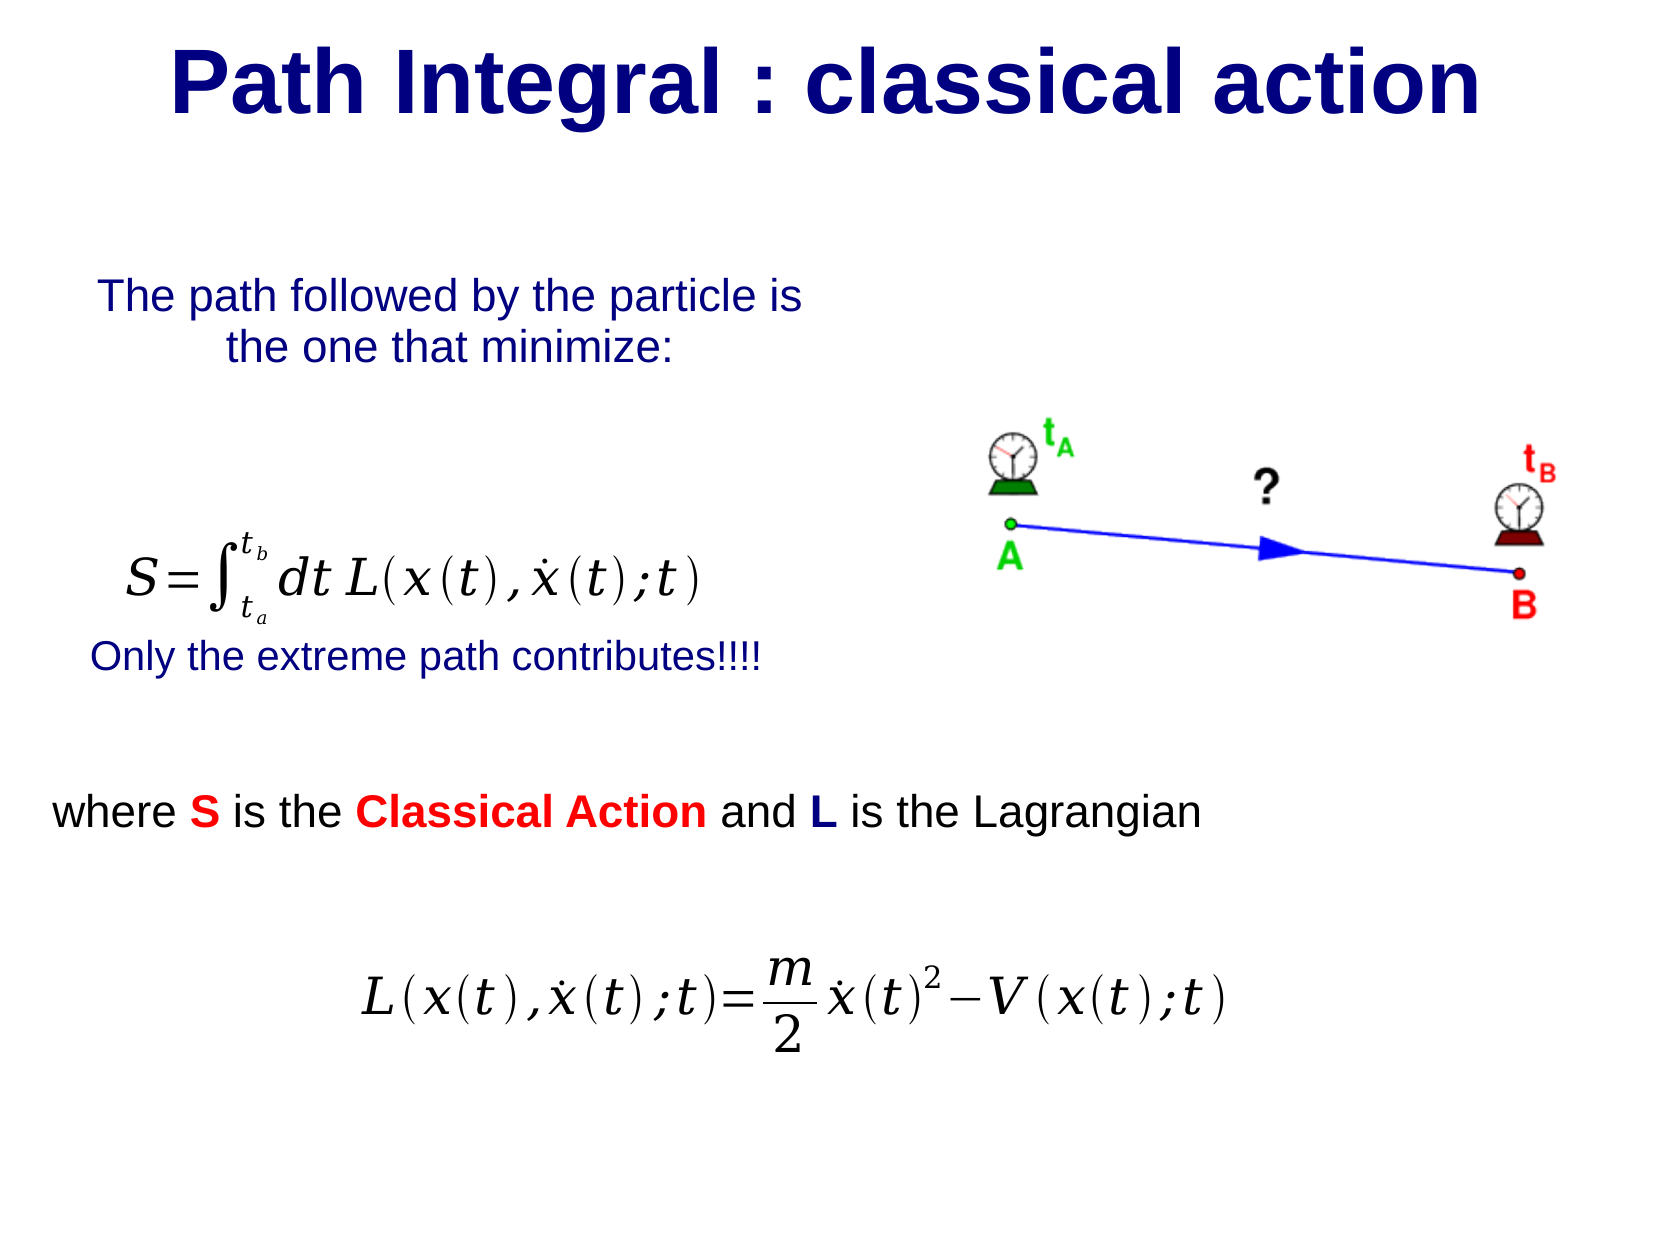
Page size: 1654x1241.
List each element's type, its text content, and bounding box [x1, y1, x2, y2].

picture [922, 374, 1654, 666]
text_box The path followed by the particle is the one that minimize: [75, 262, 826, 392]
text_box Only the extreme path contributes!!!! [75, 625, 788, 701]
text_box where S is the Classical Action and L is the Lagrangian [37, 778, 1019, 853]
title Path Integral : classical action [82, 0, 1571, 186]
chart [112, 525, 713, 625]
chart [347, 937, 1238, 1066]
